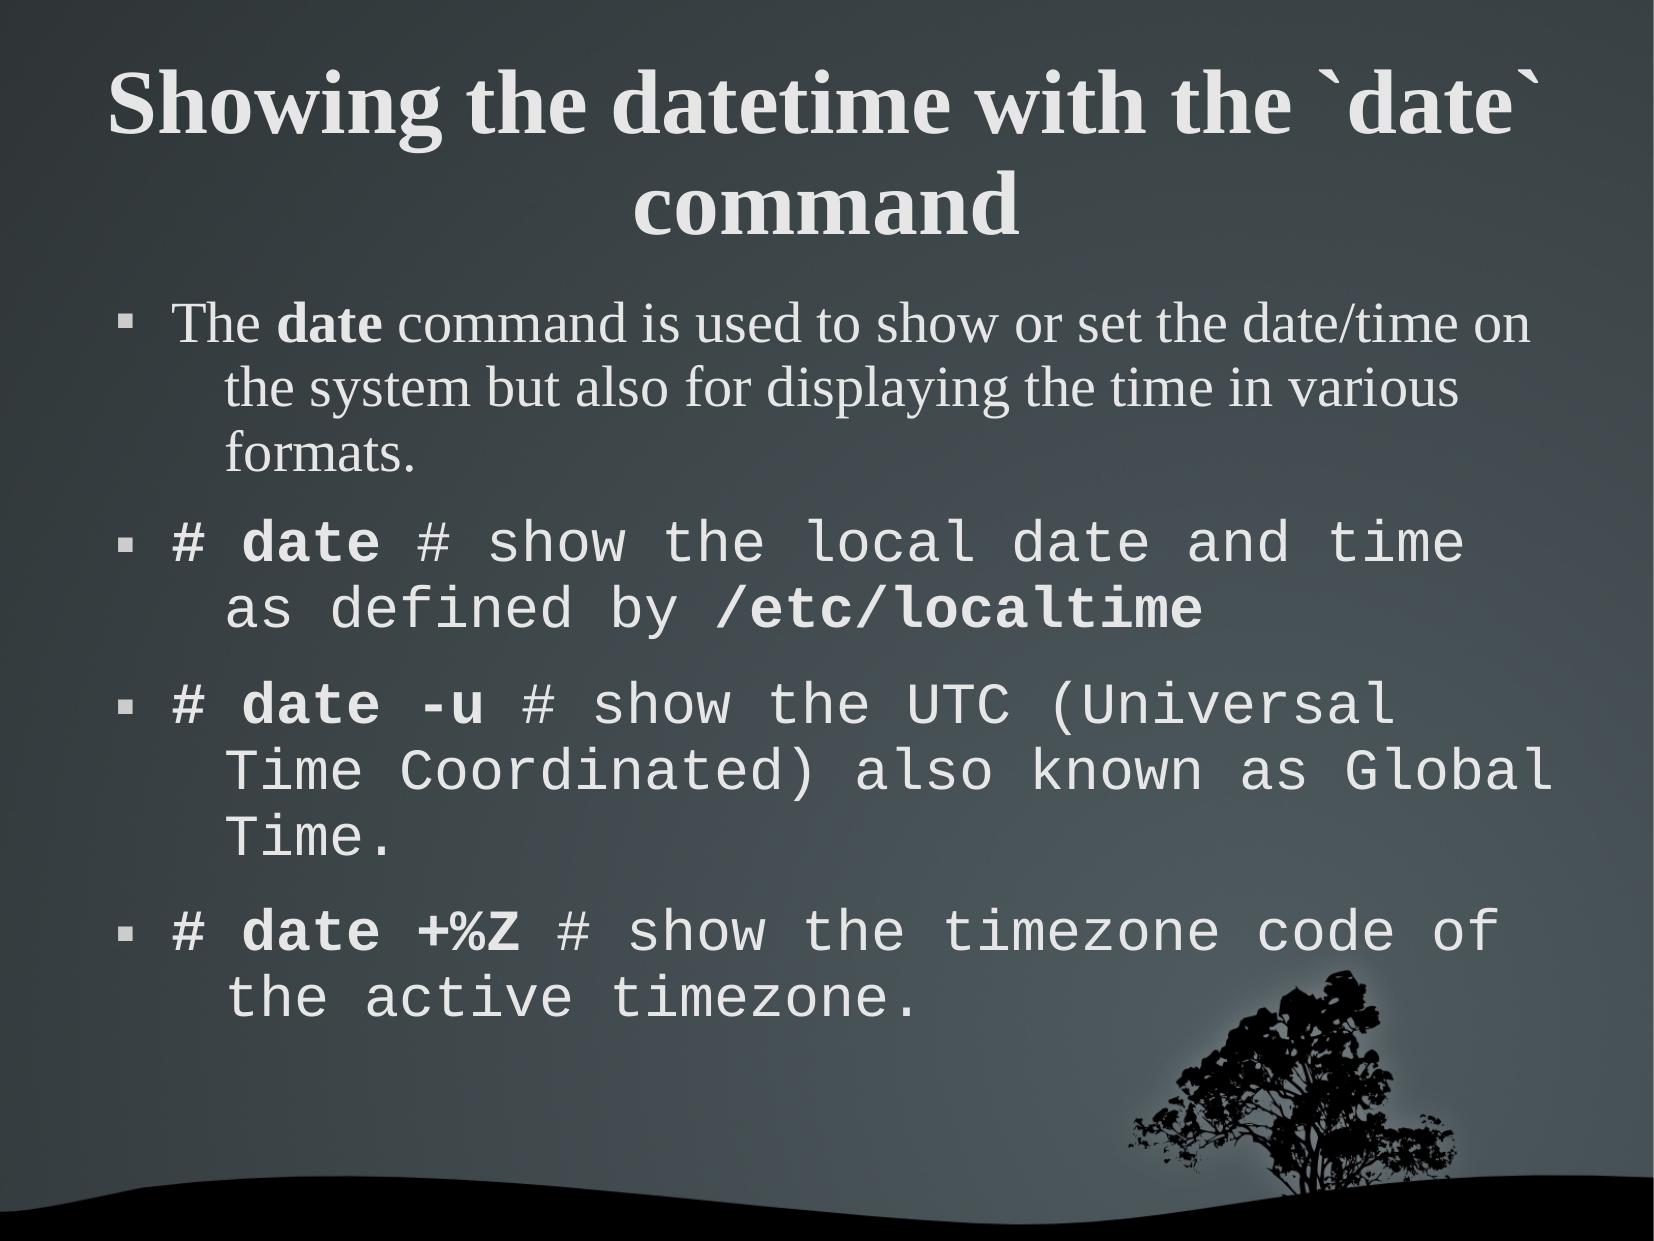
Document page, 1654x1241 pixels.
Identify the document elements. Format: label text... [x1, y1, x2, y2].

title Showing the datetime with the `date` command [82, 49, 1571, 257]
picture [0, 0, 1654, 1241]
list The date command is used to show or set the date/time on the system but also for displaying the time in various formats. # date # show the local date and time as defined by /etc/localtime # date -u # show the UTC (Universal Time Coordinated) also known as Global Time. # date +%Z # show the timezone code of the active timezone. [82, 290, 1571, 1109]
